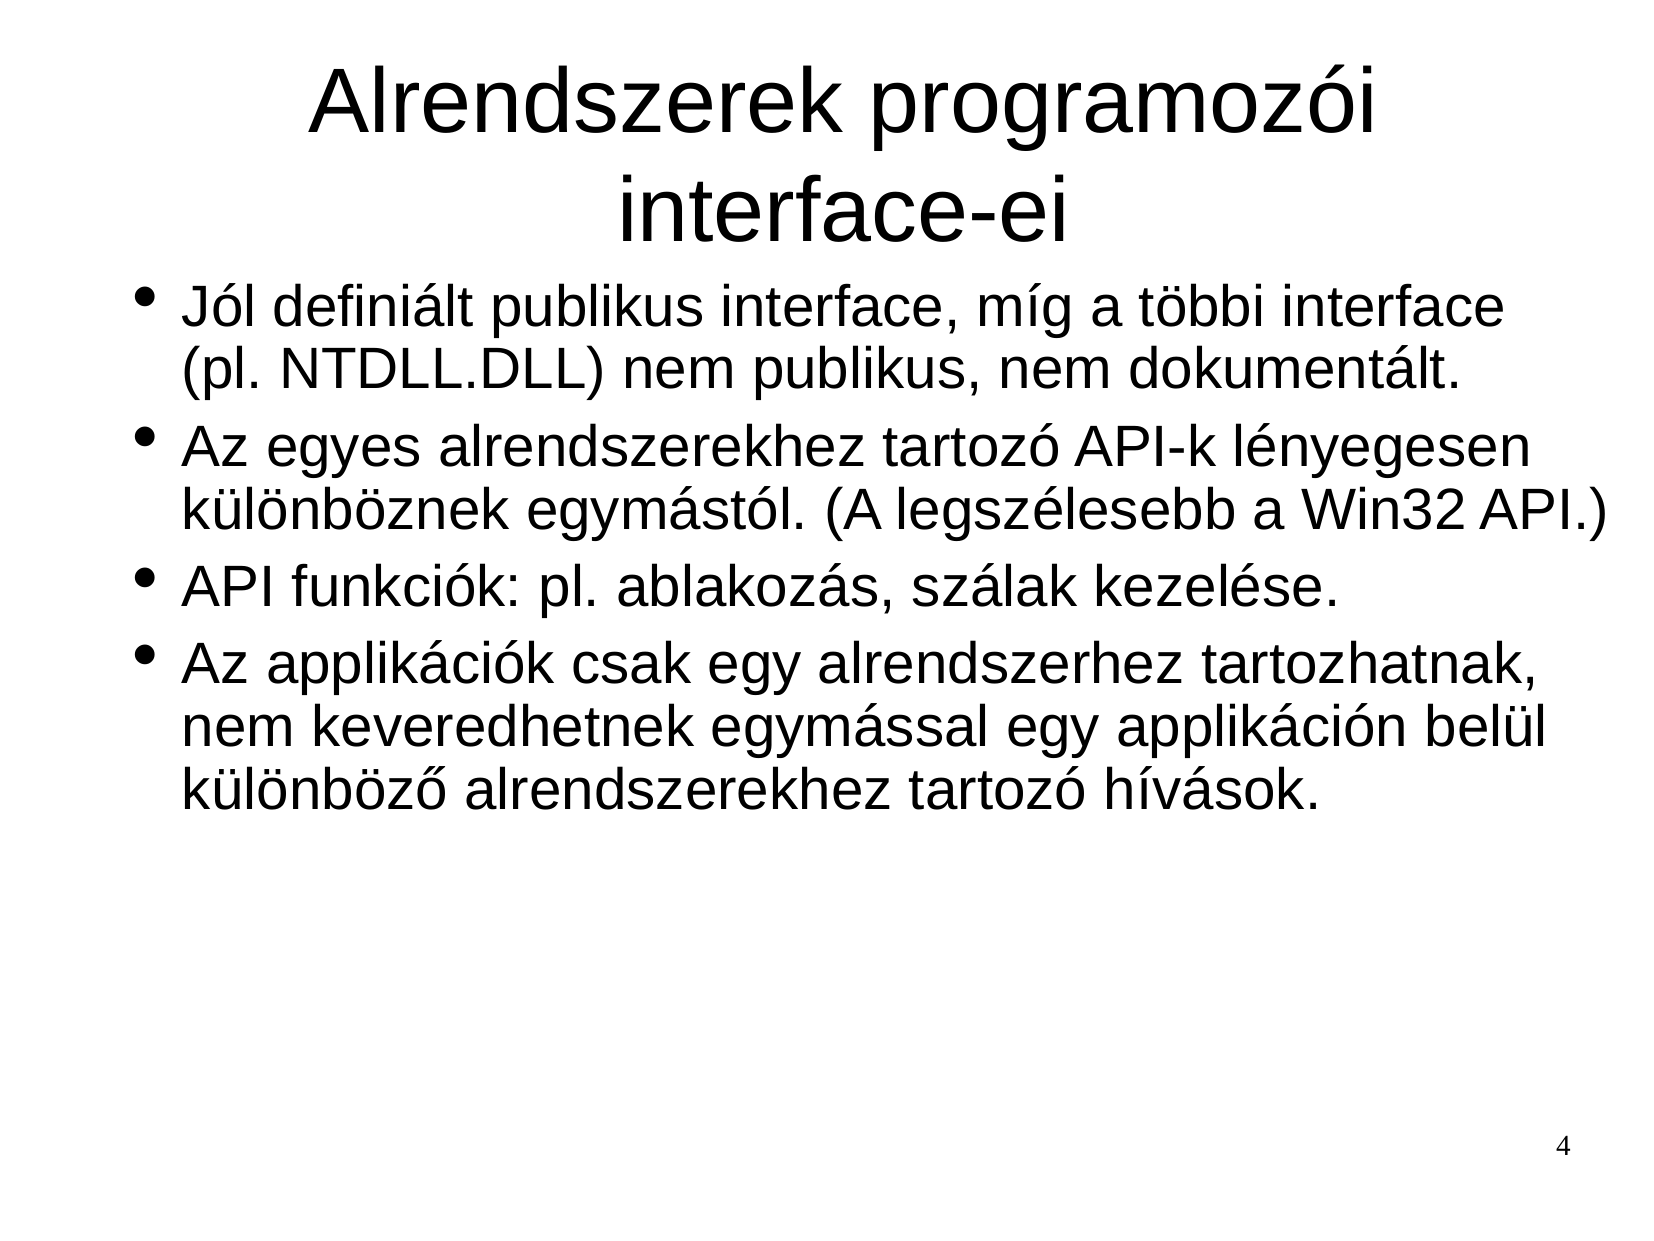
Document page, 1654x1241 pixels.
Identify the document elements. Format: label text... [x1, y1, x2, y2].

list Jól definiált publikus interface, míg a többi interface (pl. NTDLL.DLL) nem publikus, nem dokumentált. Az egyes alrendszerekhez tartozó API-k lényegesen különböznek egymástól. (A legszélesebb a Win32 API.) API funkciók: pl. ablakozás, szálak kezelése. Az applikációk csak egy alrendszerhez tartozhatnak, nem keveredhetnek egymással egy applikáción belül különböző alrendszerekhez tartozó hívások. [45, 268, 1634, 1167]
title Alrendszerek programozói interface-ei [123, 46, 1530, 254]
